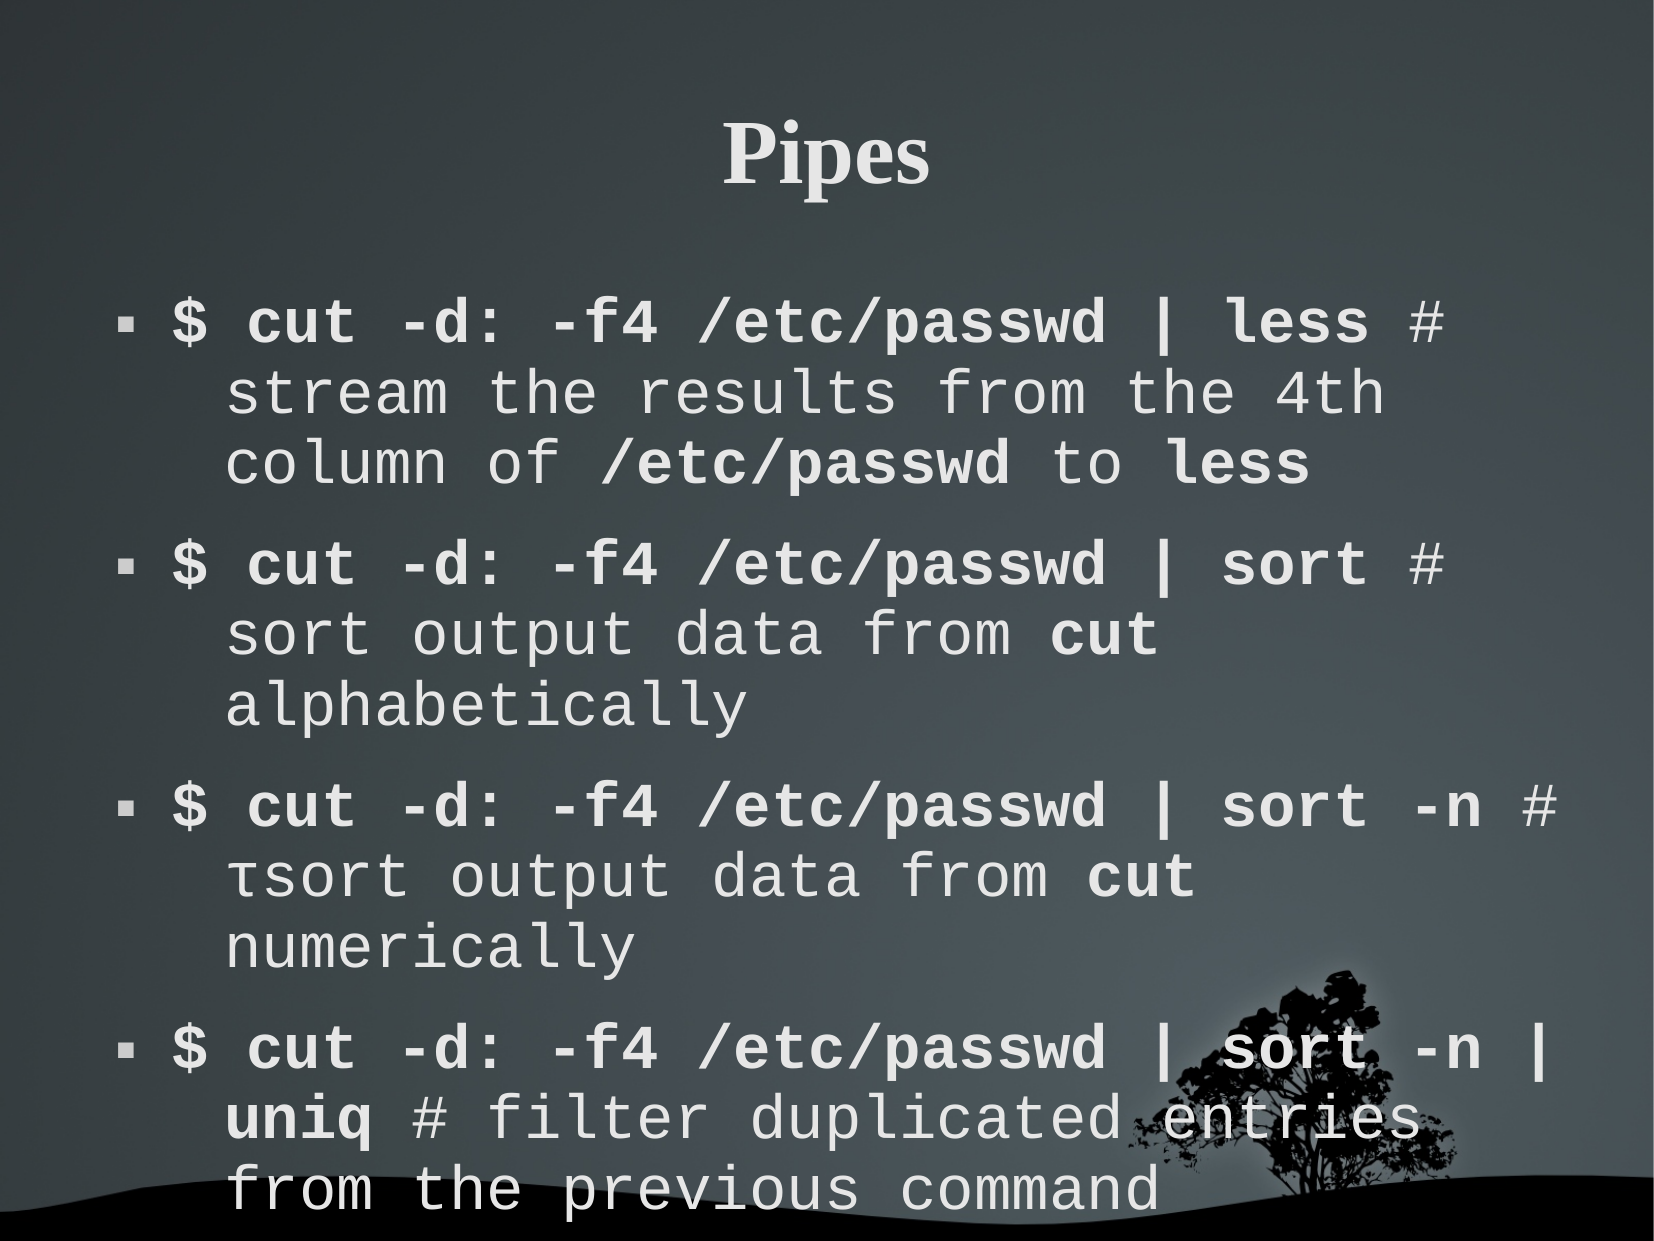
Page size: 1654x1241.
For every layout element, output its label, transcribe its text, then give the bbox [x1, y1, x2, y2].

title Pipes [82, 49, 1571, 257]
list $ cut -d: -f4 /etc/passwd | less # stream the results from the 4th column of /etc/passwd to less $ cut -d: -f4 /etc/passwd | sort # sort output data from cut alphabetically $ cut -d: -f4 /etc/passwd | sort -n # τsort output data from cut numerically $ cut -d: -f4 /etc/passwd | sort -n | uniq # filter duplicated entries from the previous command [82, 290, 1571, 1109]
picture [0, 0, 1654, 1241]
